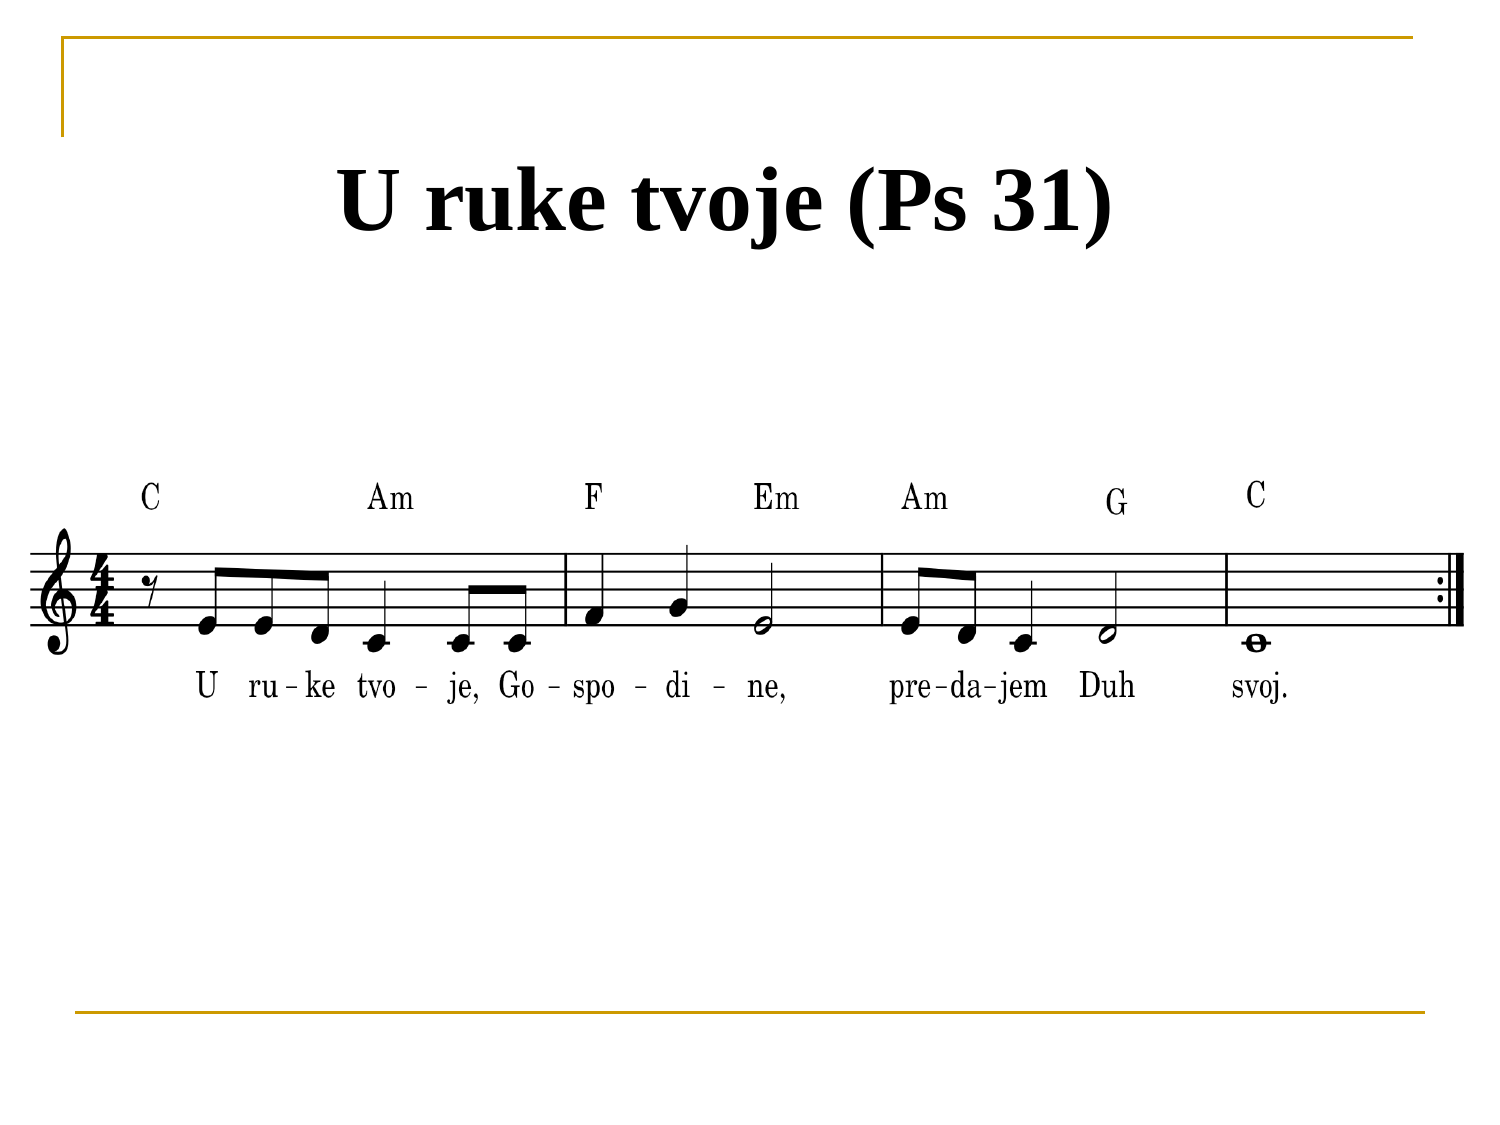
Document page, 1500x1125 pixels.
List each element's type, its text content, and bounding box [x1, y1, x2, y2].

text_box U ruke tvoje (Ps 31) [87, 99, 1363, 288]
picture [1, 465, 1477, 739]
